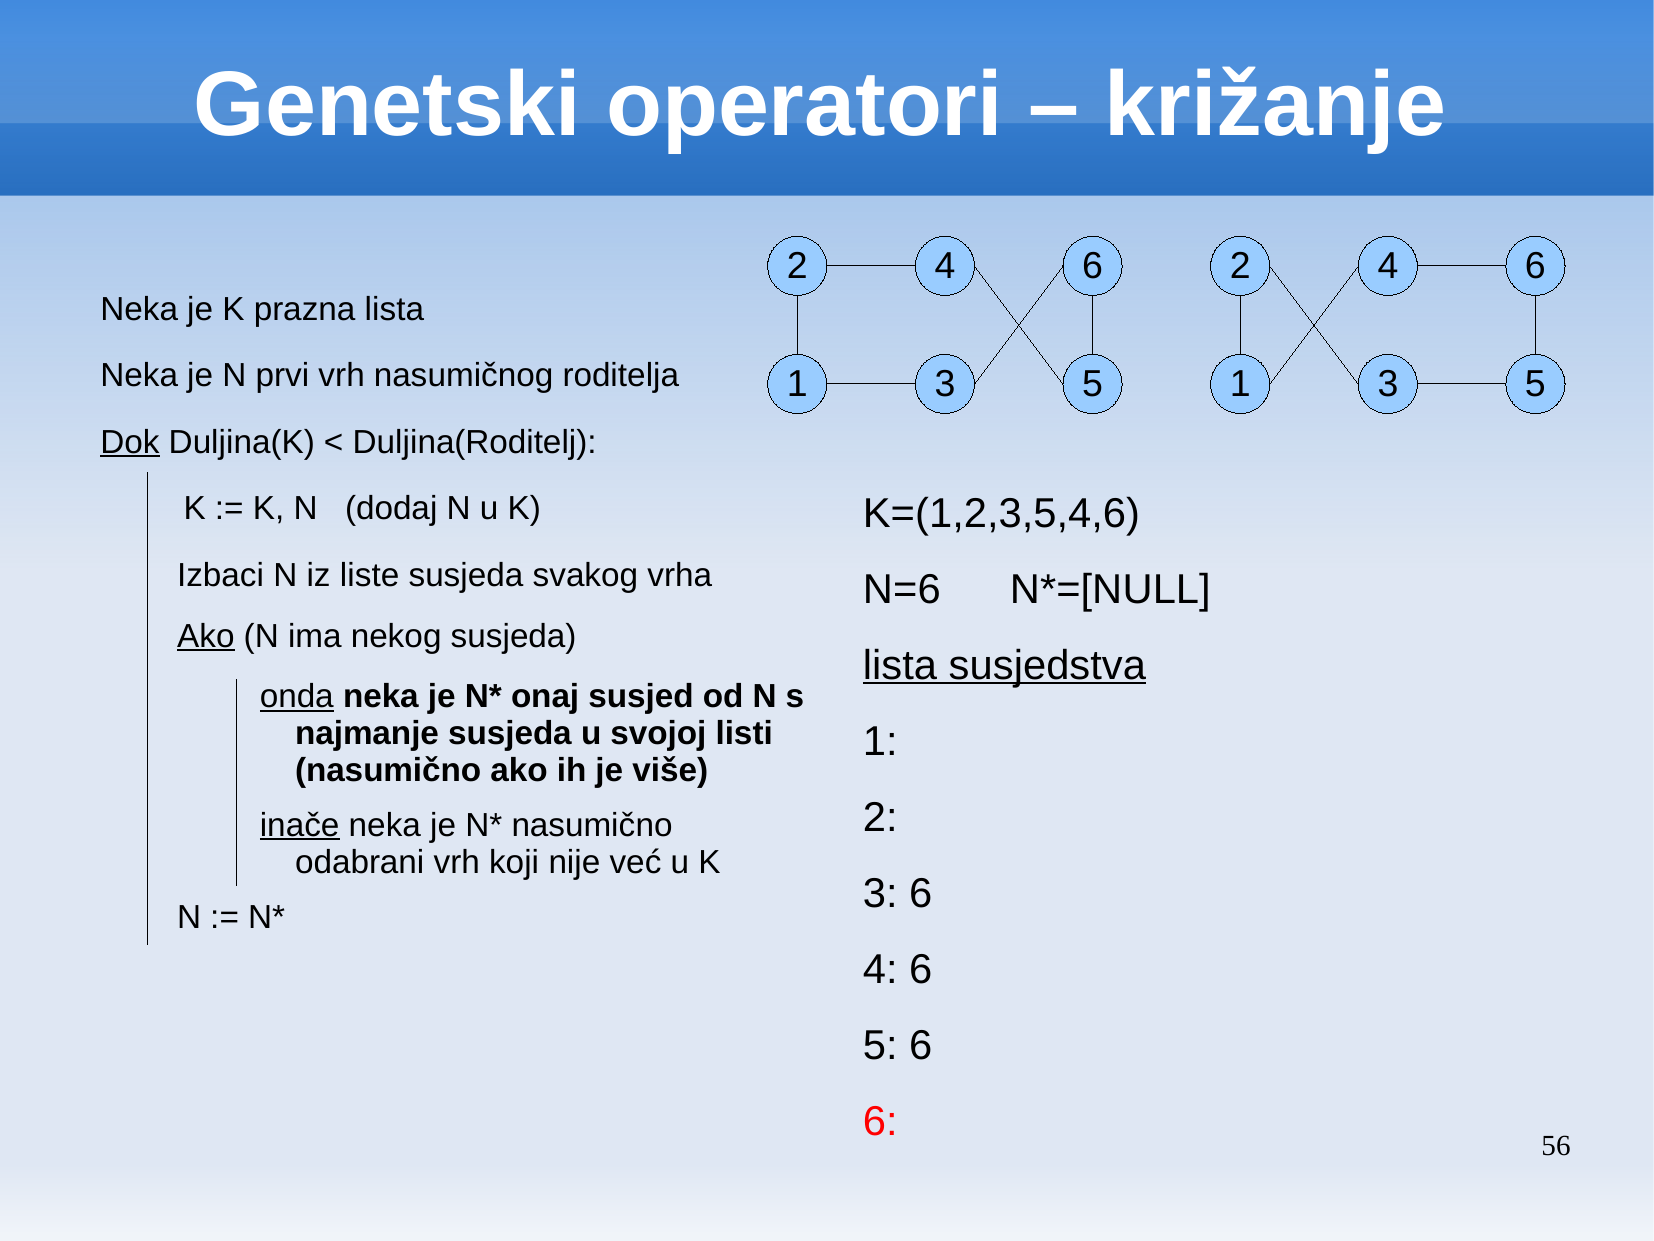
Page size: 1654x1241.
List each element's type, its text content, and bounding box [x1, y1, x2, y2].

text_box 4 [1358, 236, 1418, 296]
text_box 1 [1210, 354, 1270, 414]
list Neka je K prazna lista Neka je N prvi vrh nasumičnog roditelja Dok Duljina(K) < Duljina(Roditelj): K := K, N (dodaj N u K) Izbaci N iz liste susjeda svakog vrha Ako (N ima nekog susjeda) onda neka je N* onaj susjed od N s najmanje susjeda u svojoj listi (nasumično ako ih je više) inače neka je N* nasumično odabrani vrh koji nije već u K N := N* [82, 290, 809, 1134]
text_box 2 [1210, 236, 1270, 296]
picture [0, 0, 1654, 1241]
text_box 5 [1062, 354, 1123, 414]
list K=(1,2,3,5,4,6) N=6 N*=[NULL] lista susjedstva 1: 2: 3: 6 4: 6 5: 6 6: [845, 290, 1572, 1211]
text_box 6 [1505, 236, 1566, 296]
text_box 2 [767, 236, 827, 296]
text_box 4 [915, 236, 975, 296]
text_box 3 [915, 354, 975, 414]
text_box 6 [1063, 236, 1123, 296]
text_box 3 [1358, 354, 1418, 414]
text_box 1 [767, 354, 827, 414]
title Genetski operatori – križanje [76, 0, 1565, 208]
text_box 5 [1505, 354, 1566, 414]
